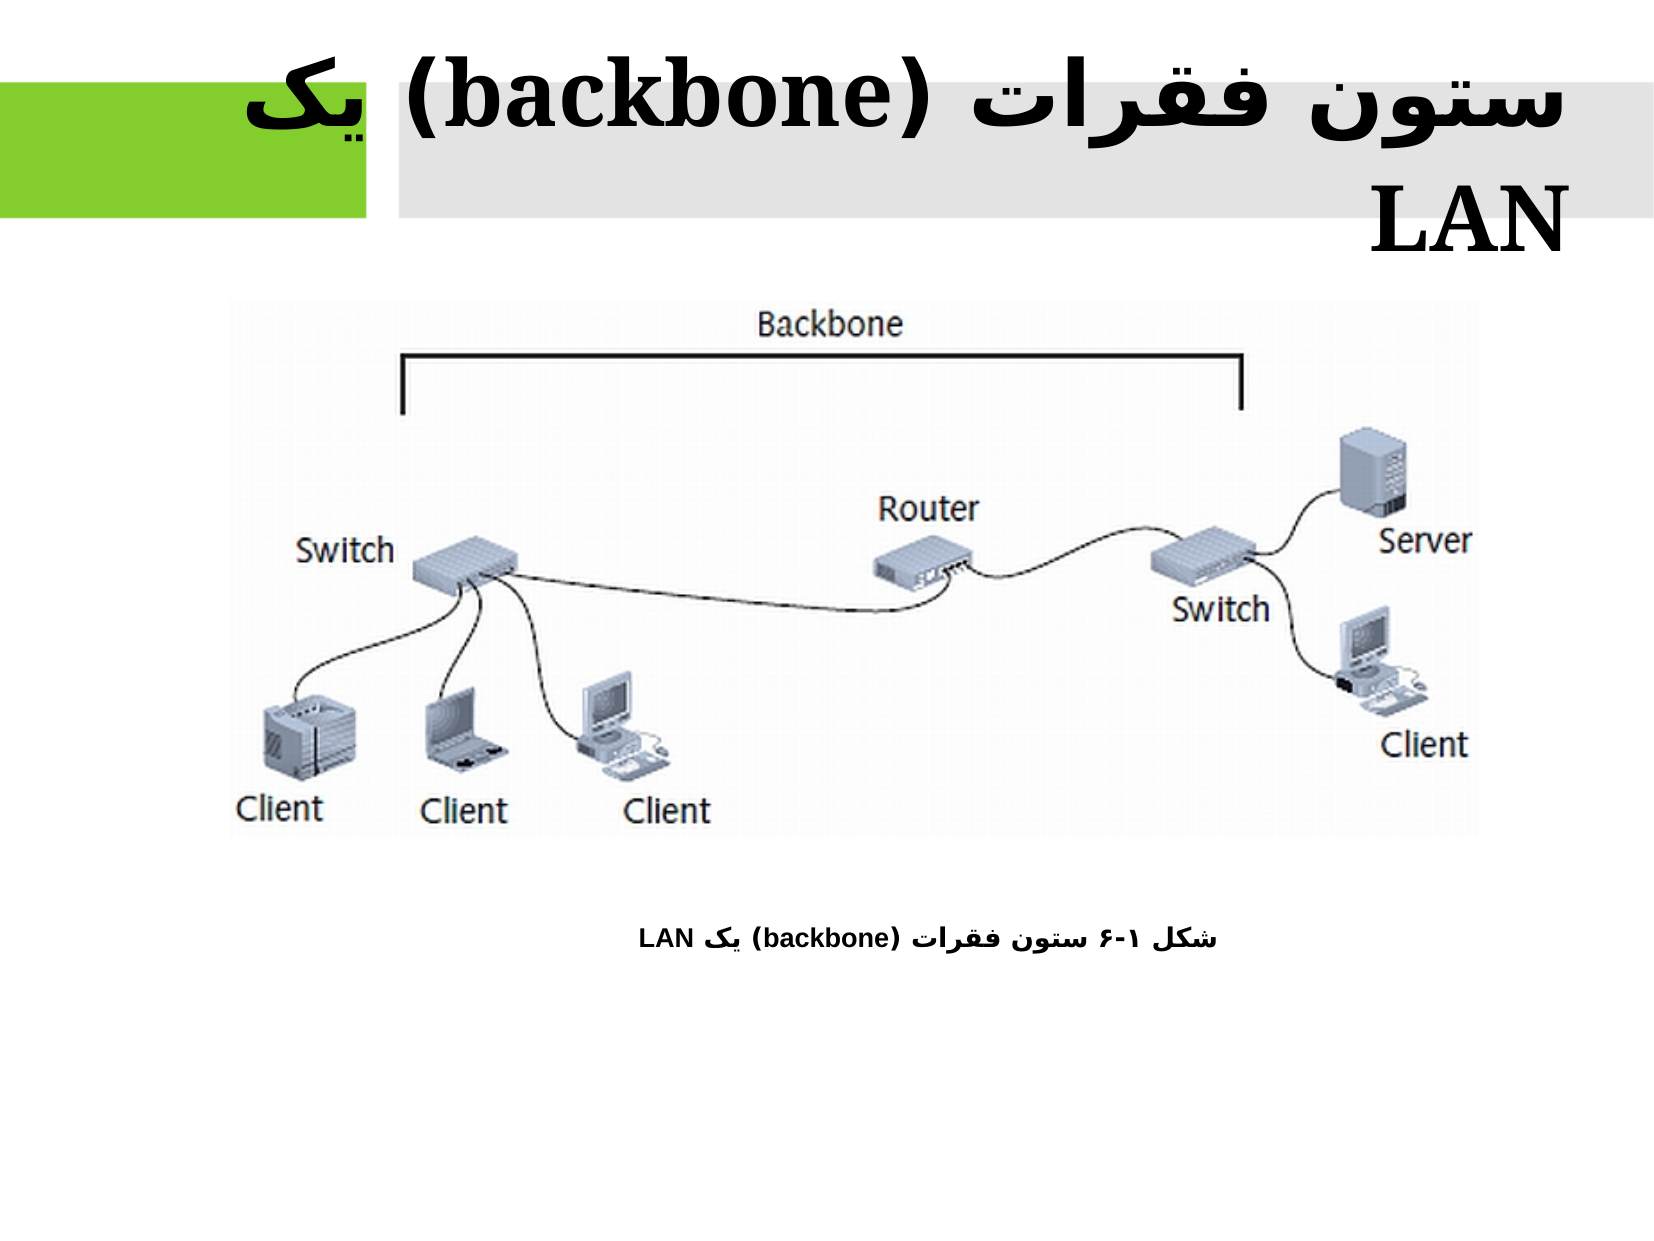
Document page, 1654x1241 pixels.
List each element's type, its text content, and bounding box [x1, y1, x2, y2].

text_box شکل ۱-۶ ستون فقرات (backbone) یک LAN [604, 912, 1243, 961]
title ستون فقرات (backbone) یک LAN [82, 49, 1571, 257]
picture [0, 0, 1654, 1241]
